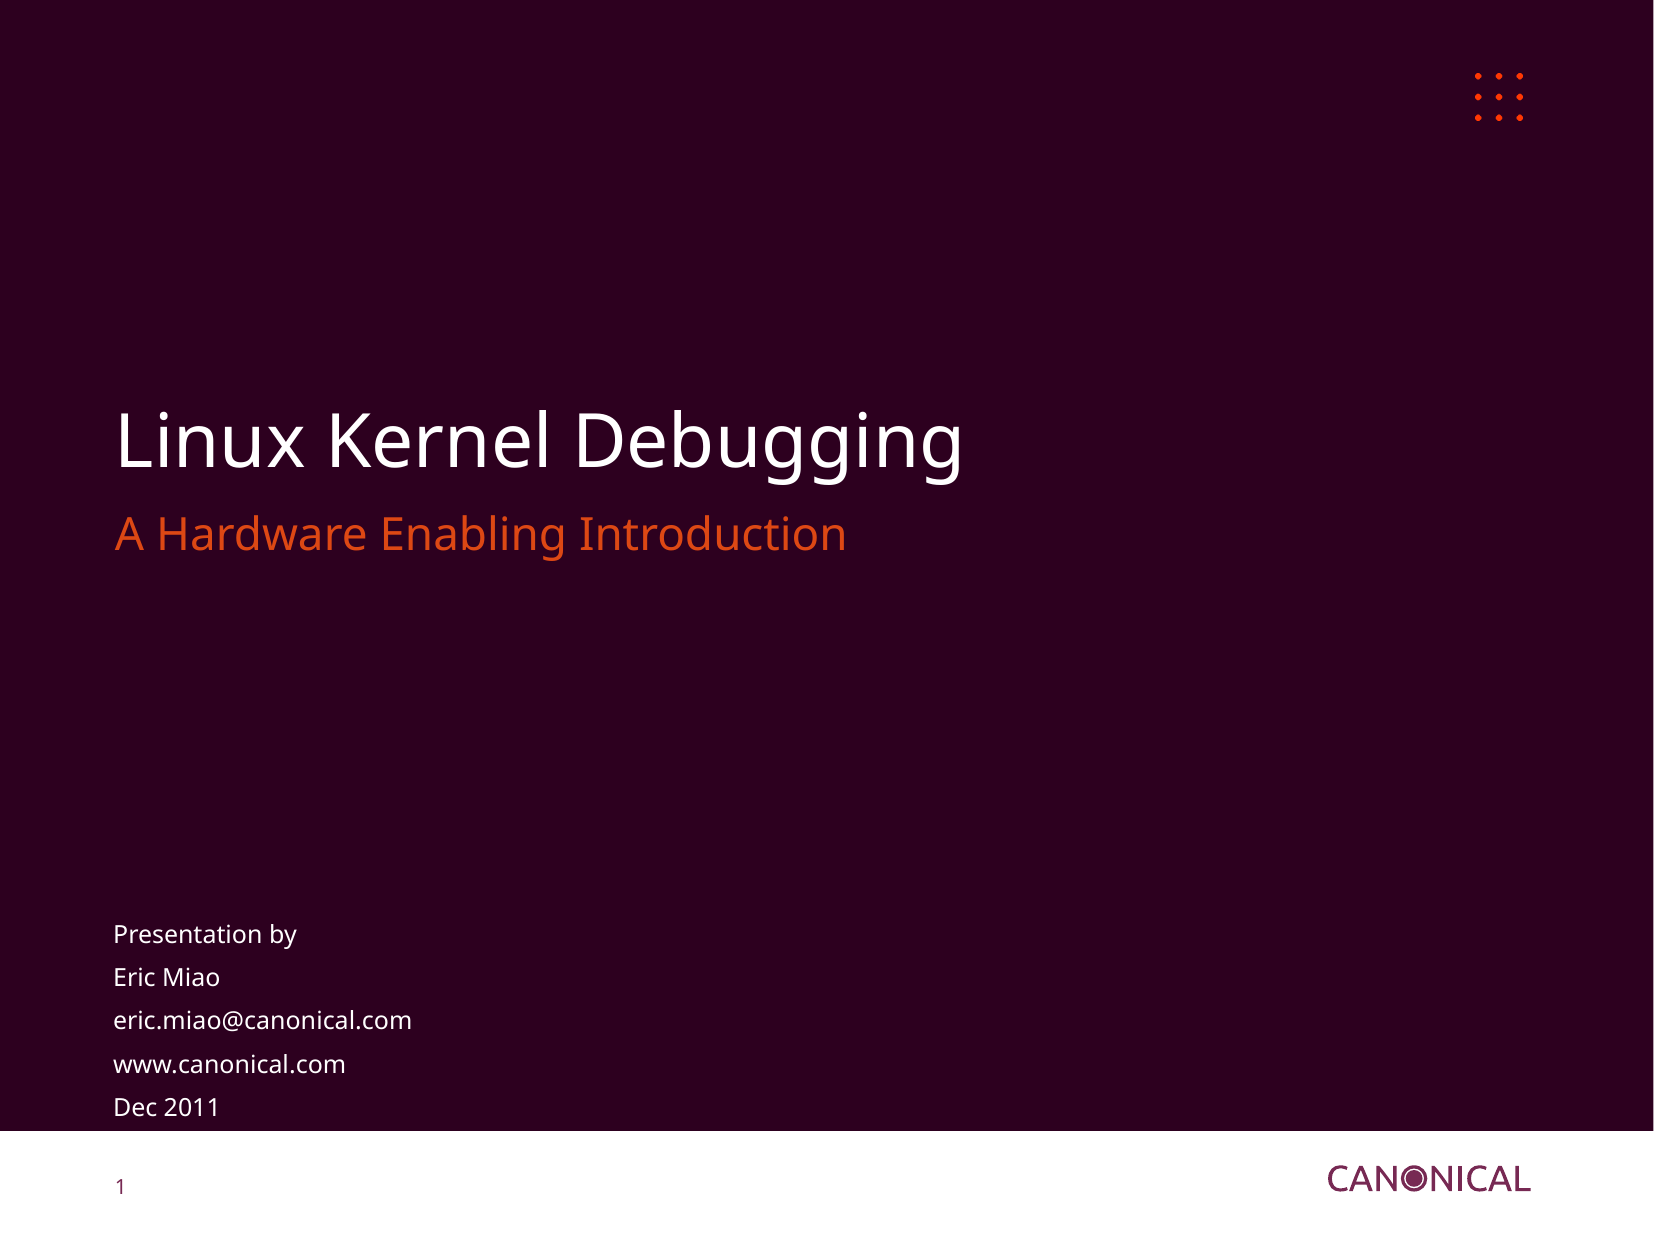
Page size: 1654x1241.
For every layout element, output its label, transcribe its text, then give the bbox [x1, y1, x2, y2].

title Linux Kernel Debugging A Hardware Enabling Introduction [114, 293, 1293, 637]
picture [0, 0, 1654, 1131]
list Presentation by Eric Miao eric.miao@canonical.com www.canonical.com Dec 2011 [113, 913, 817, 1171]
